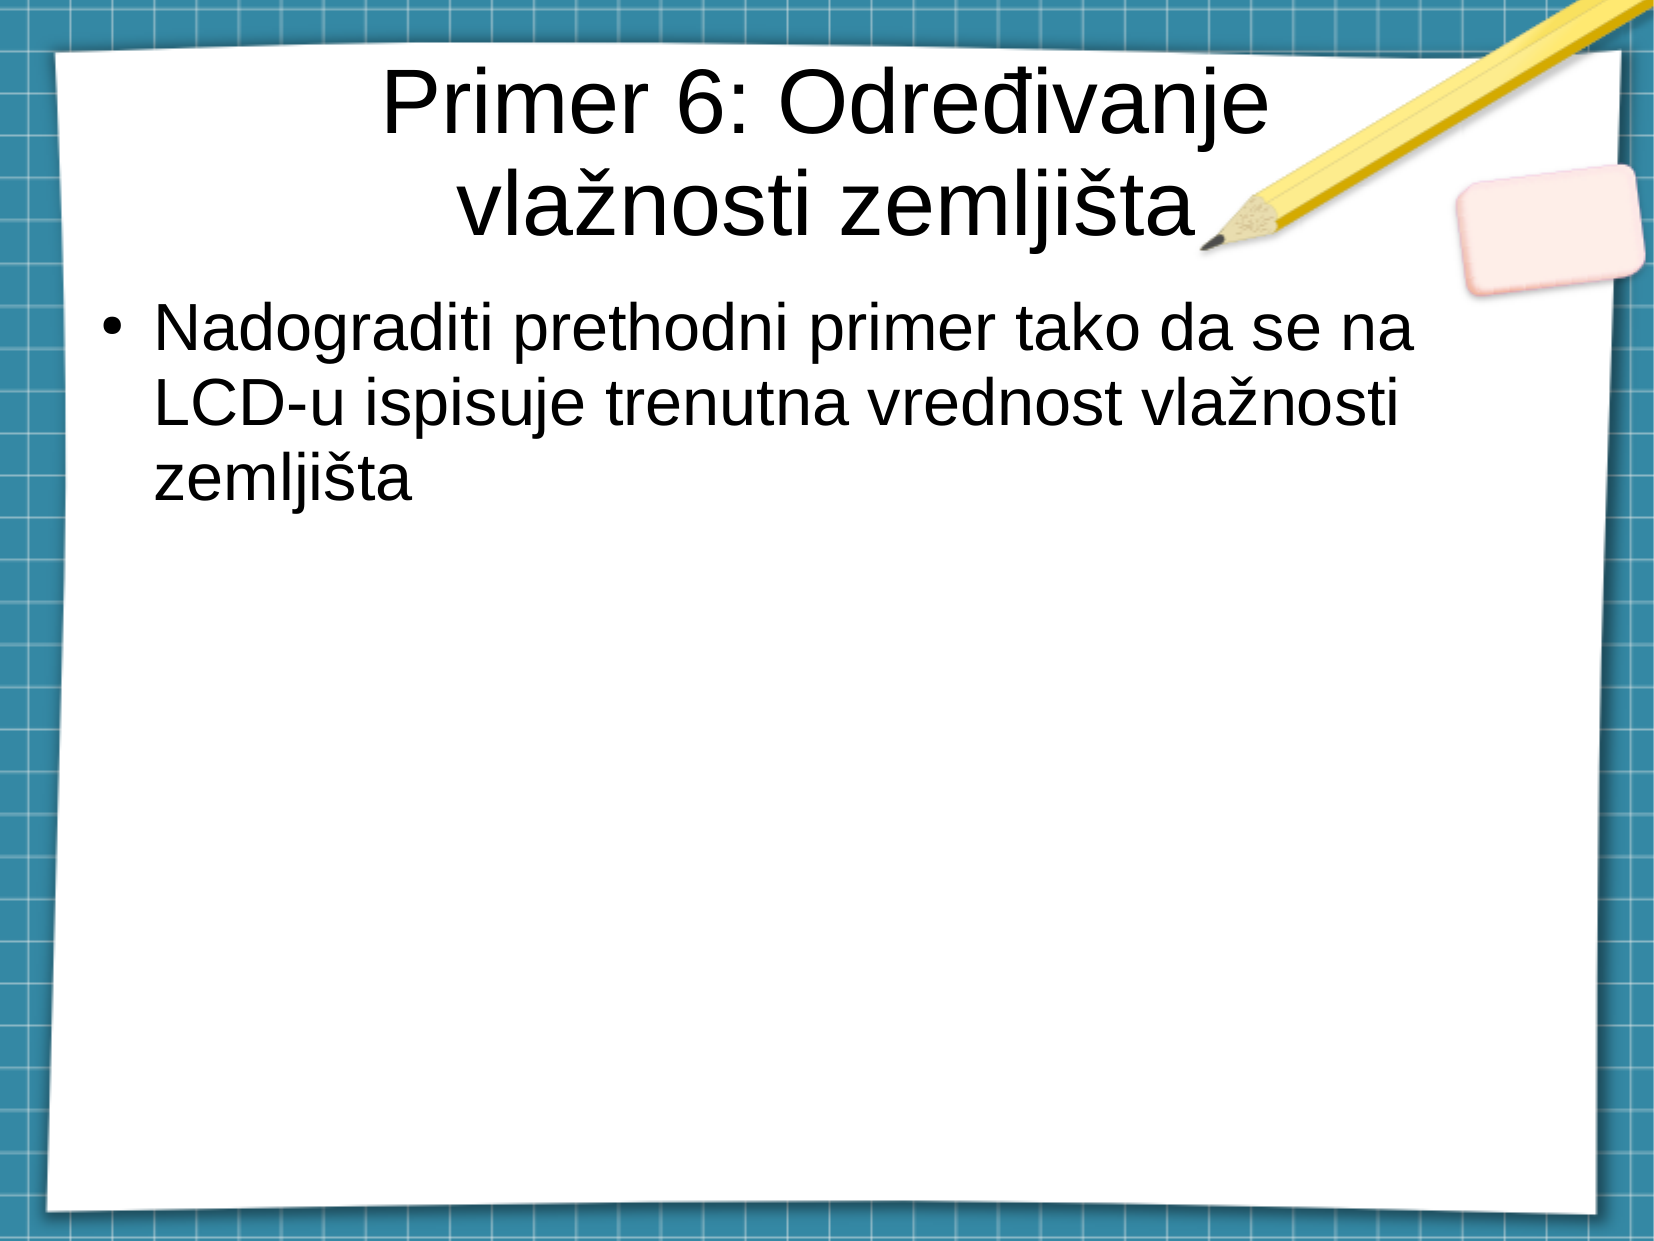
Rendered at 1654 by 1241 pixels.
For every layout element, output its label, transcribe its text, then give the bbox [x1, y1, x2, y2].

title Primer 6: Određivanje vlažnosti zemljišta [82, 49, 1571, 257]
picture [0, 0, 1654, 1241]
list Nadograditi prethodni primer tako da se na LCD-u ispisuje trenutna vrednost vlažnosti zemljišta [82, 290, 1571, 1010]
